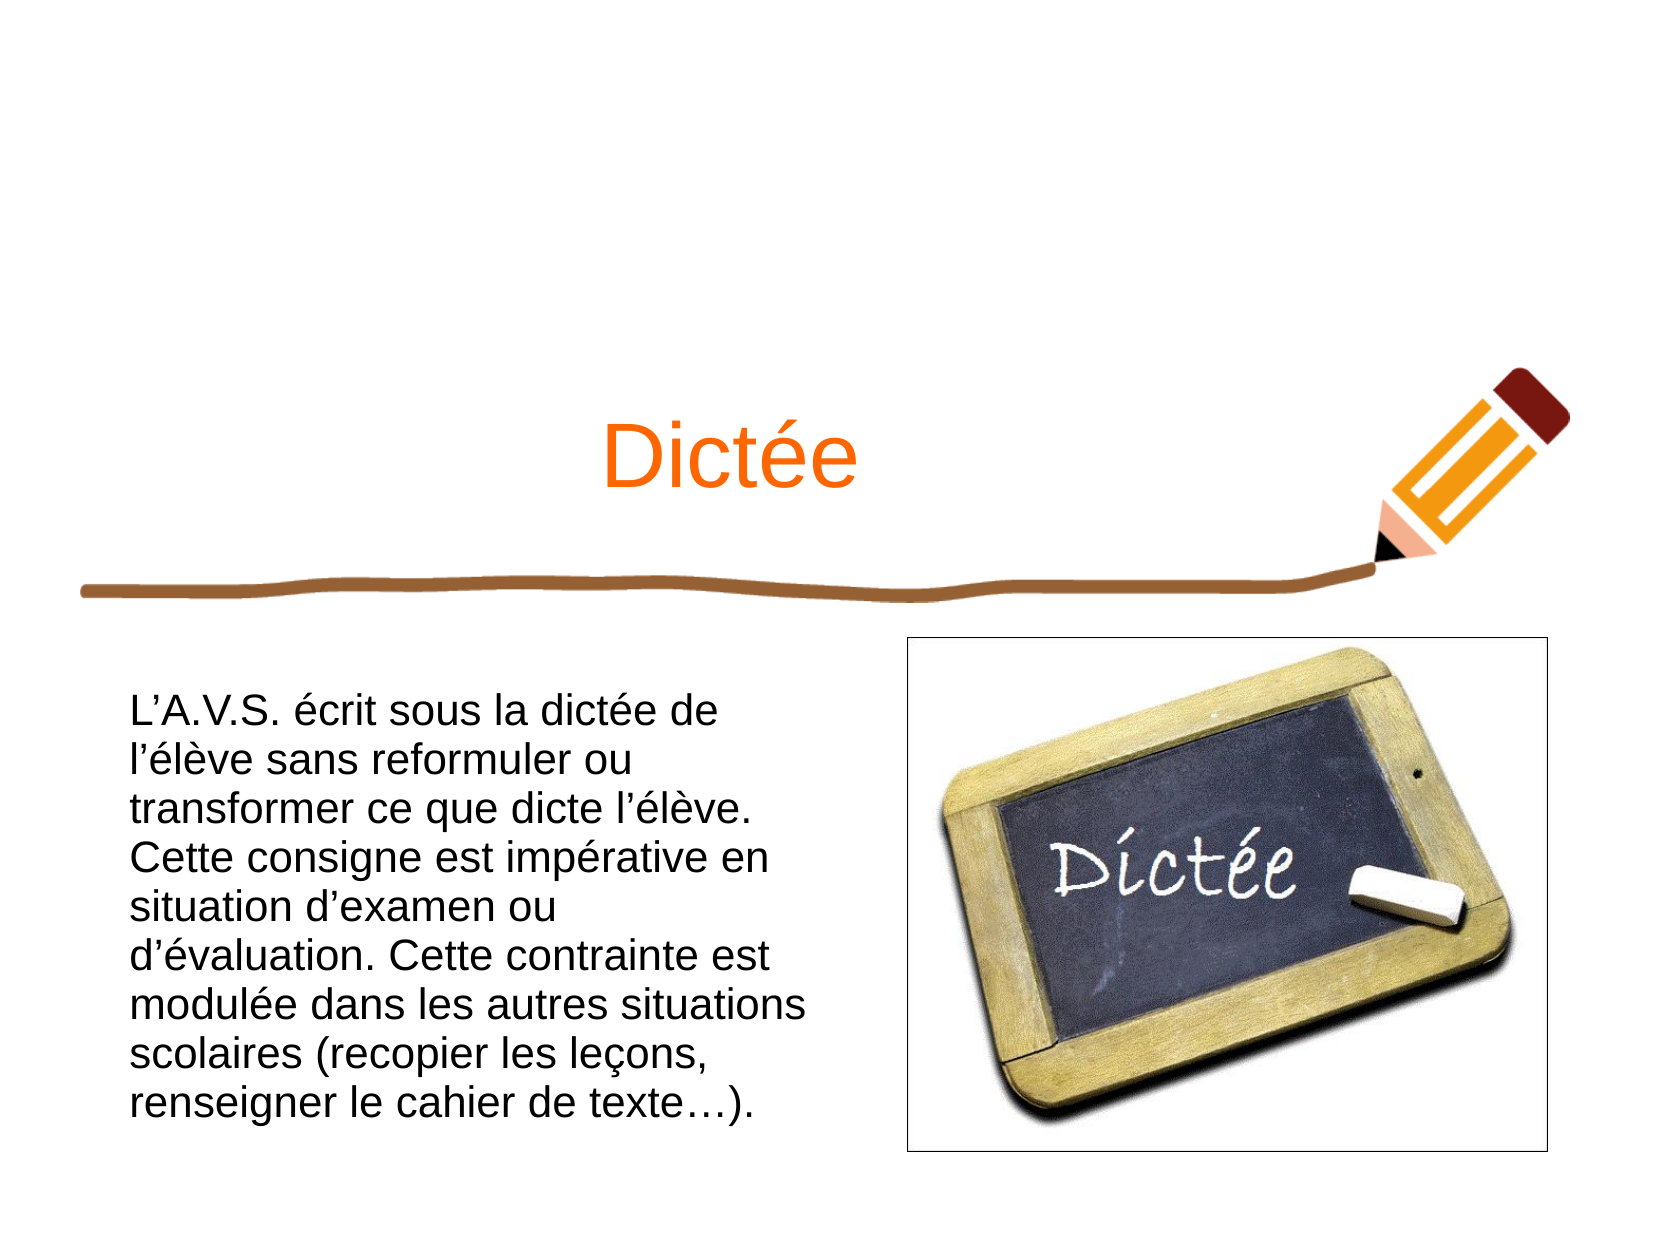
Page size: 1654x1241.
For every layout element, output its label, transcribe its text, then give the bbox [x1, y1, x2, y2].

title Dictée [82, 352, 1379, 560]
picture [907, 637, 1548, 1153]
picture [80, 367, 1570, 603]
list L’A.V.S. écrit sous la dictée de l’élève sans reformuler ou transformer ce que dicte l’élève. Cette consigne est impérative en situation d’examen ou d’évaluation. Cette contrainte est modulée dans les autres situations scolaires (recopier les leçons, renseigner le cahier de texte…). [82, 685, 809, 1177]
